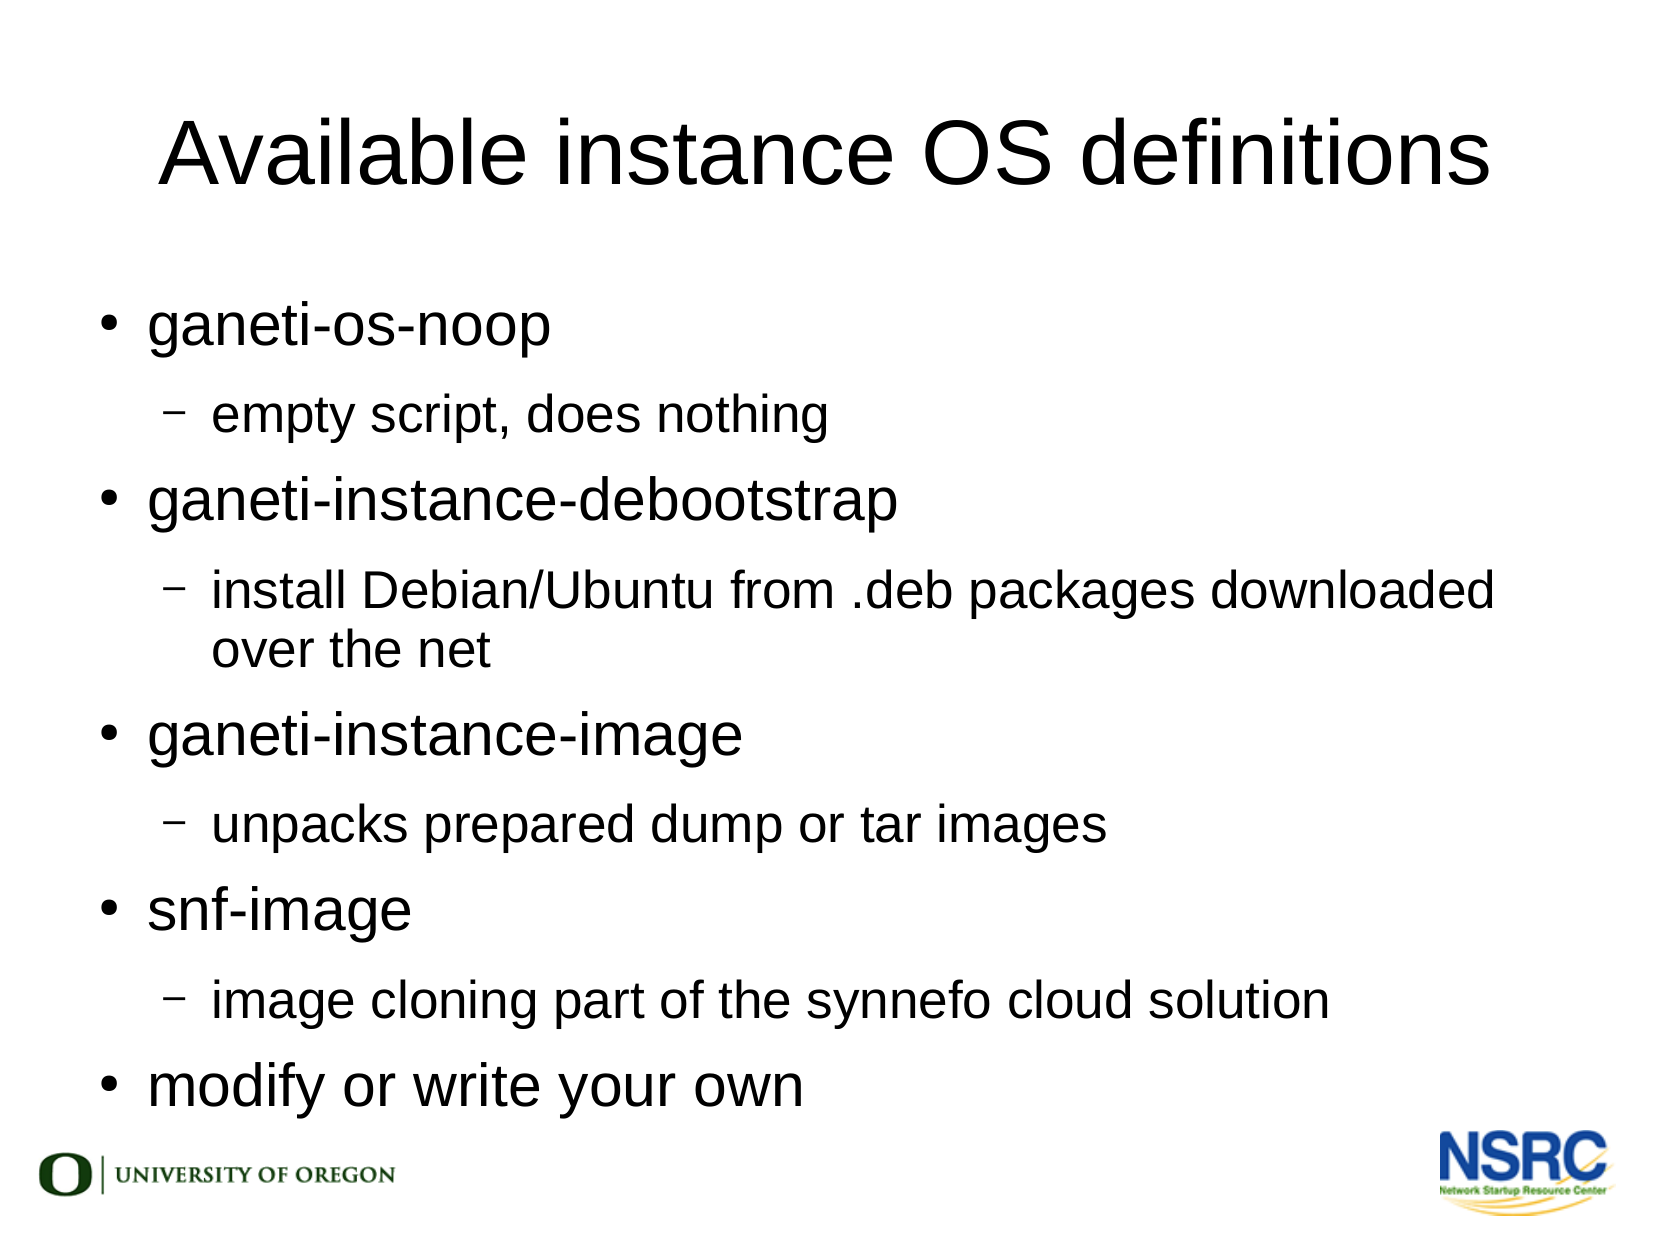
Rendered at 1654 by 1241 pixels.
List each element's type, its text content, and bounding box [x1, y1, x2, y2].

title Available instance OS definitions [82, 49, 1571, 257]
list ganeti-os-noop empty script, does nothing ganeti-instance-debootstrap install Debian/Ubuntu from .deb packages downloaded over the net ganeti-instance-image unpacks prepared dump or tar images snf-image image cloning part of the synnefo cloud solution modify or write your own [82, 290, 1571, 1126]
picture [1440, 1130, 1616, 1216]
picture [37, 1151, 397, 1198]
